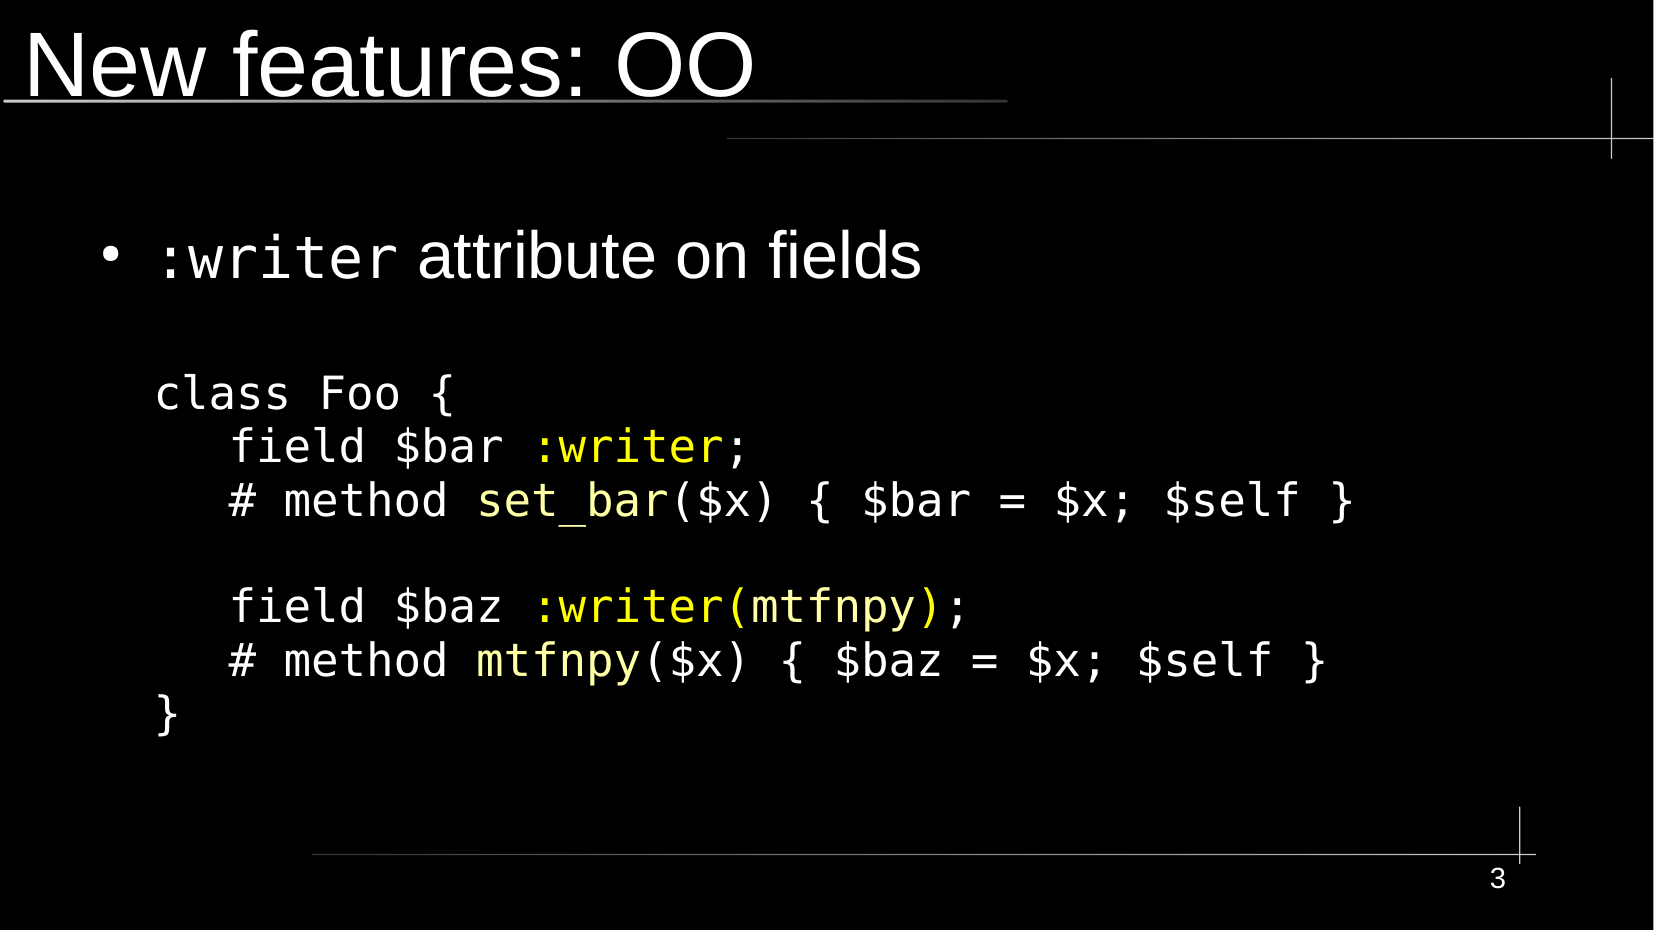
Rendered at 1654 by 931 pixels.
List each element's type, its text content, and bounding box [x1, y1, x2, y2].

list :writer attribute on fields class Foo { field $bar :writer; # method set_bar($x) { $bar = $x; $self } field $baz :writer(mtfnpy); # method mtfnpy($x) { $baz = $x; $self } } [82, 217, 1571, 758]
title New features: OO [23, 11, 1589, 119]
